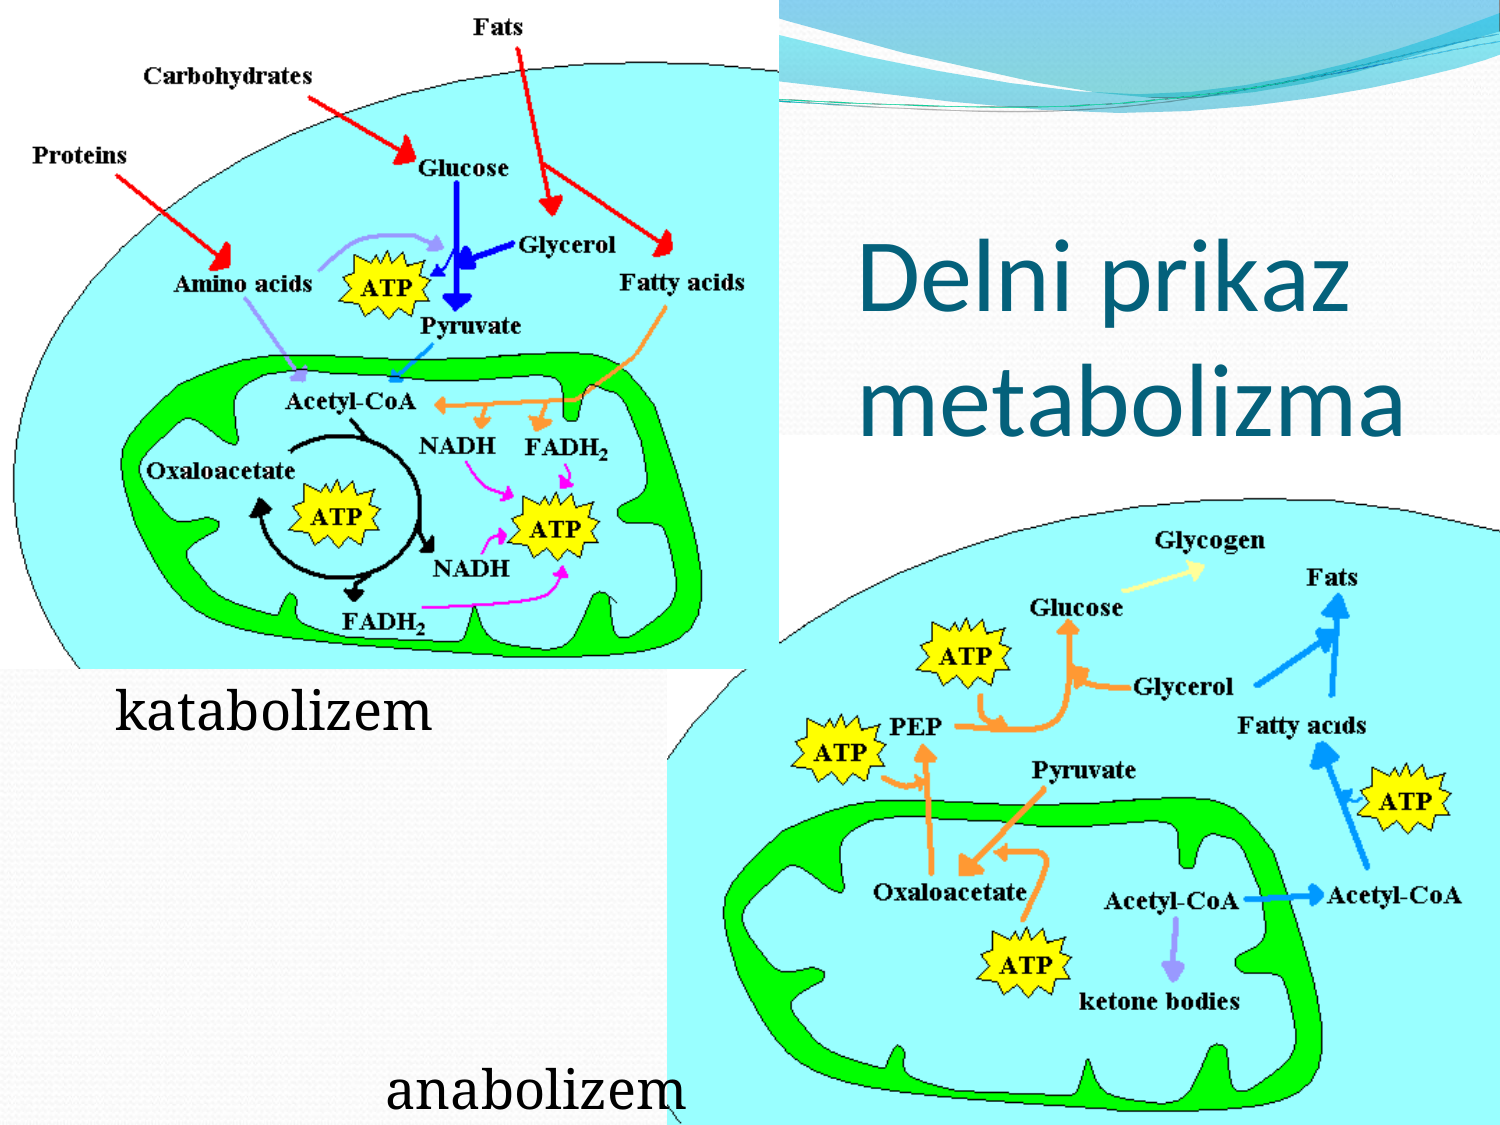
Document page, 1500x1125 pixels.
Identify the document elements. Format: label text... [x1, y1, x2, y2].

title Delni prikaz metabolizma [856, 113, 1500, 458]
list katabolizem [100, 669, 452, 752]
picture [0, 0, 1500, 1125]
text_box anabolizem [370, 1047, 722, 1125]
